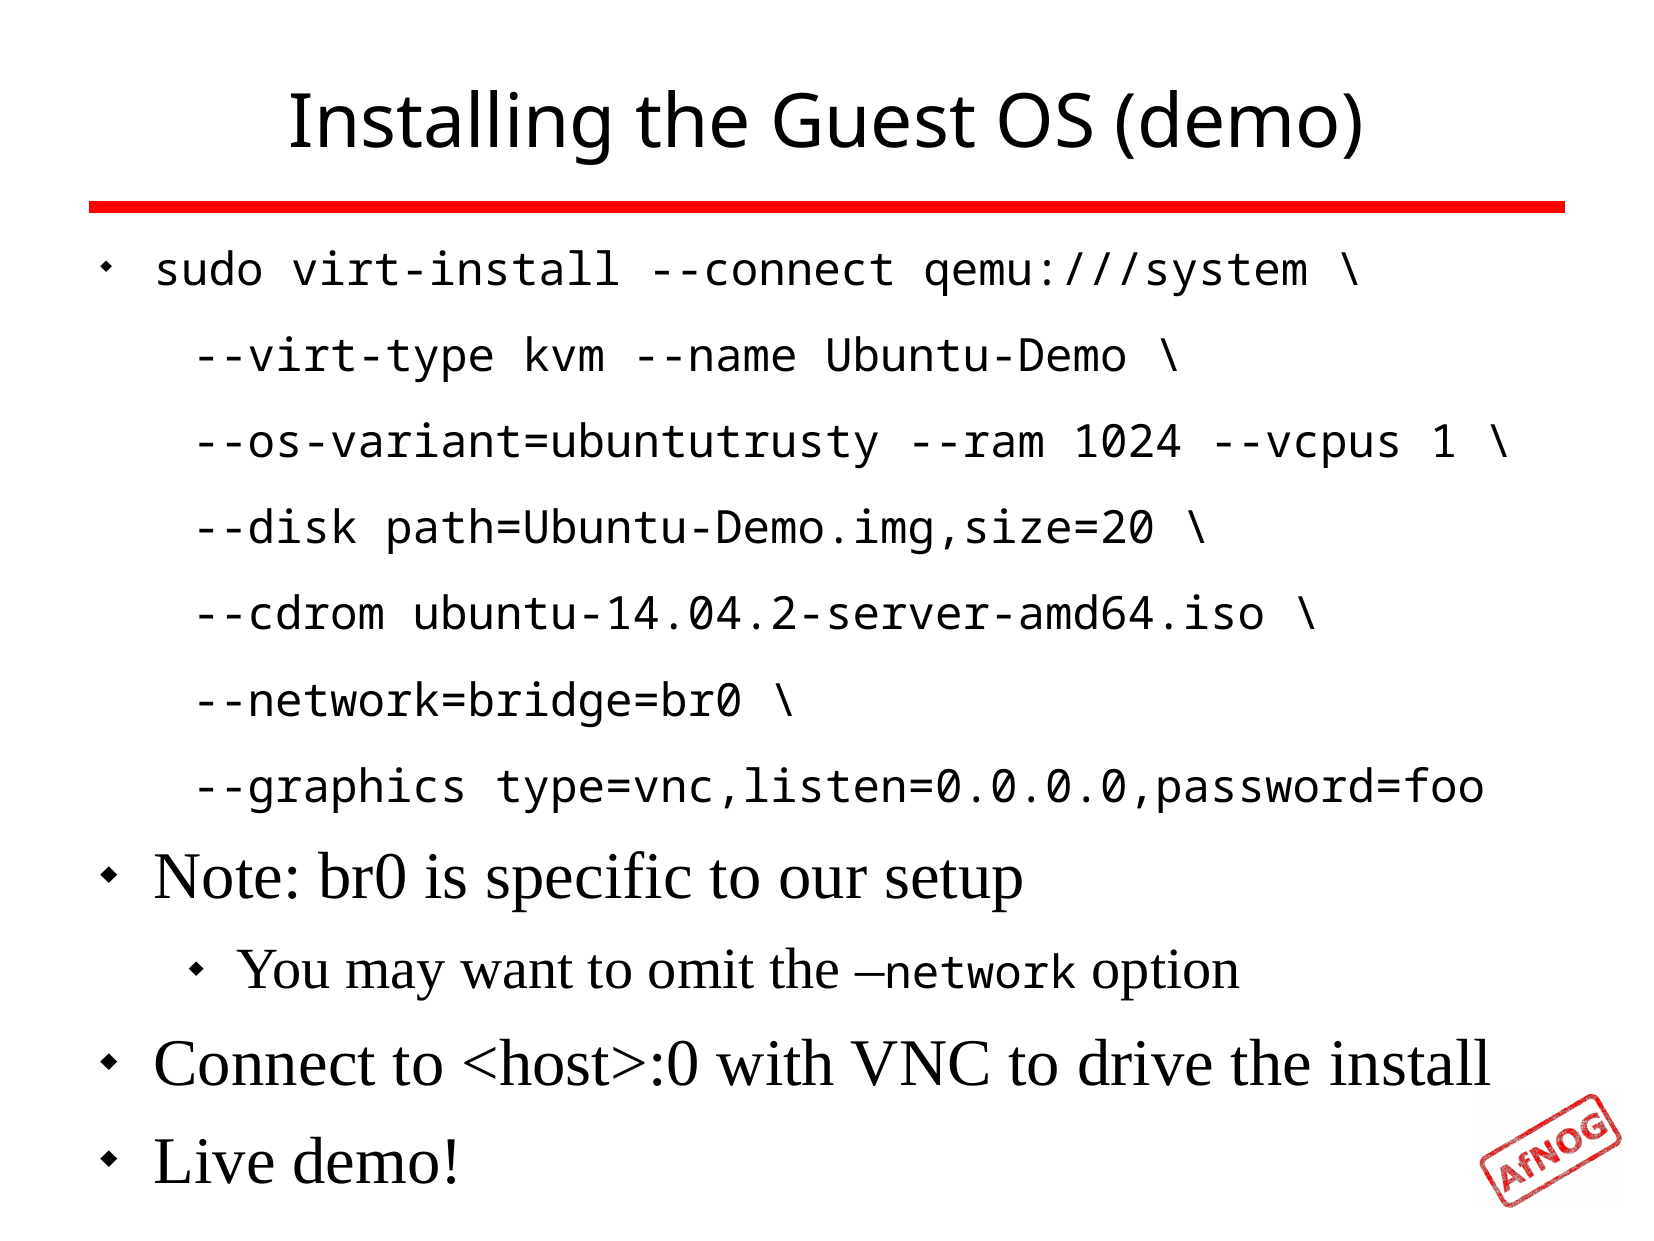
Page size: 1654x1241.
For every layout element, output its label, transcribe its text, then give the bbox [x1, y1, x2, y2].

list sudo virt-install --connect qemu:///system \ --virt-type kvm --name Ubuntu-Demo \ --os-variant=ubuntutrusty --ram 1024 --vcpus 1 \ --disk path=Ubuntu-Demo.img,size=20 \ --cdrom ubuntu-14.04.2-server-amd64.iso \ --network=bridge=br0 \ --graphics type=vnc,listen=0.0.0.0,password=foo Note: br0 is specific to our setup You may want to omit the –network option Connect to <host>:0 with VNC to drive the install Live demo! [82, 236, 1571, 1120]
title Installing the Guest OS (demo) [82, 29, 1571, 207]
picture [1476, 1090, 1625, 1211]
